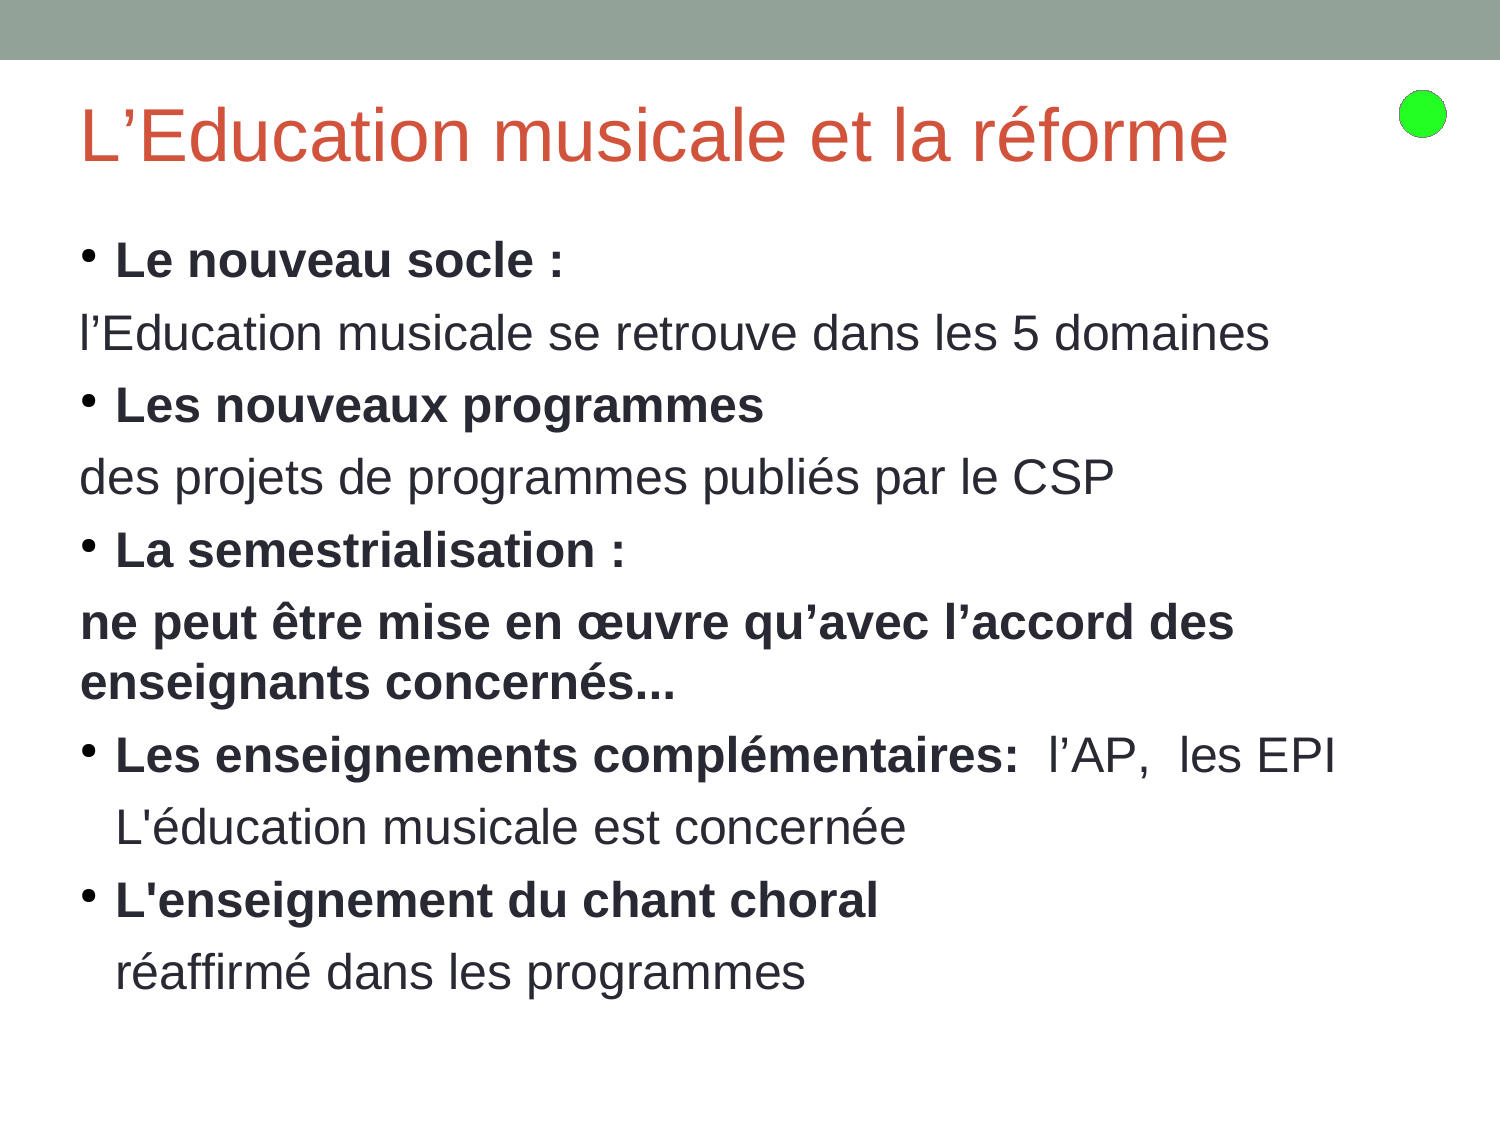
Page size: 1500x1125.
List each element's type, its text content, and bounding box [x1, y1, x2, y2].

title L’Education musicale et la réforme [64, 78, 1400, 185]
list Le nouveau socle : l’Education musicale se retrouve dans les 5 domaines Les nouveaux programmes des projets de programmes publiés par le CSP La semestrialisation : ne peut être mise en œuvre qu’avec l’accord des enseignants concernés... Les enseignements complémentaires: l’AP, les EPI L'éducation musicale est concernée L'enseignement du chant choral réaffirmé dans les programmes [64, 219, 1447, 1012]
